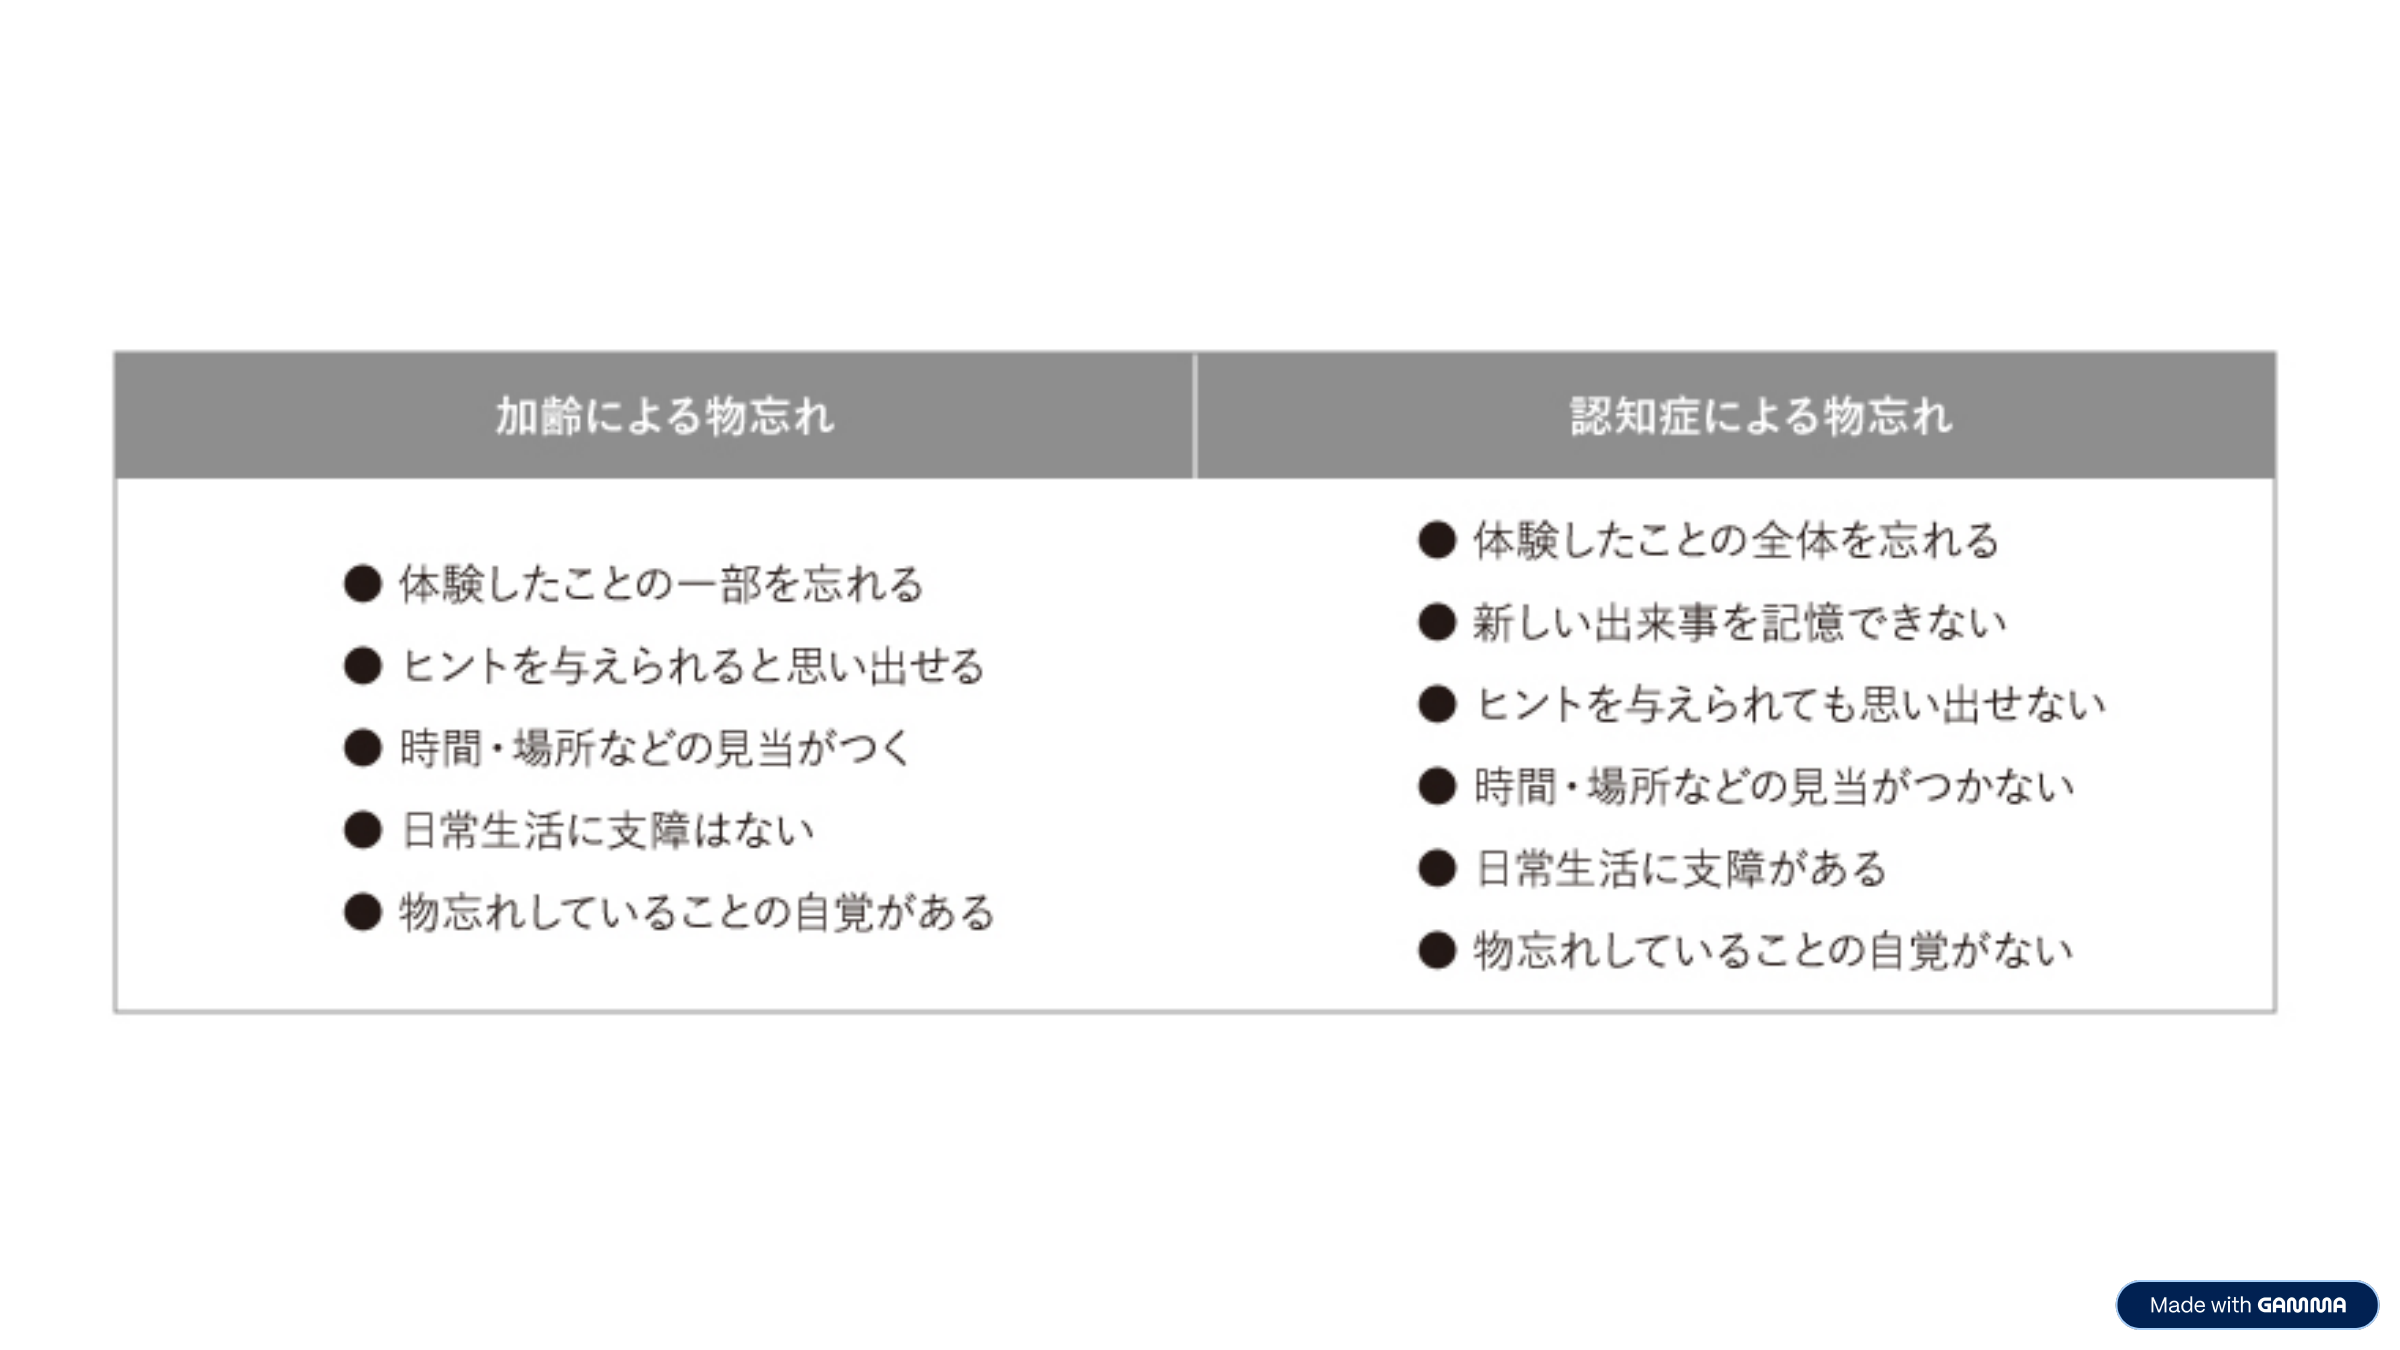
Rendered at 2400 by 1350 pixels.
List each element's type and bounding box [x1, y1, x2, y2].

picture [0, 195, 2400, 1166]
picture [2106, 1271, 2389, 1339]
